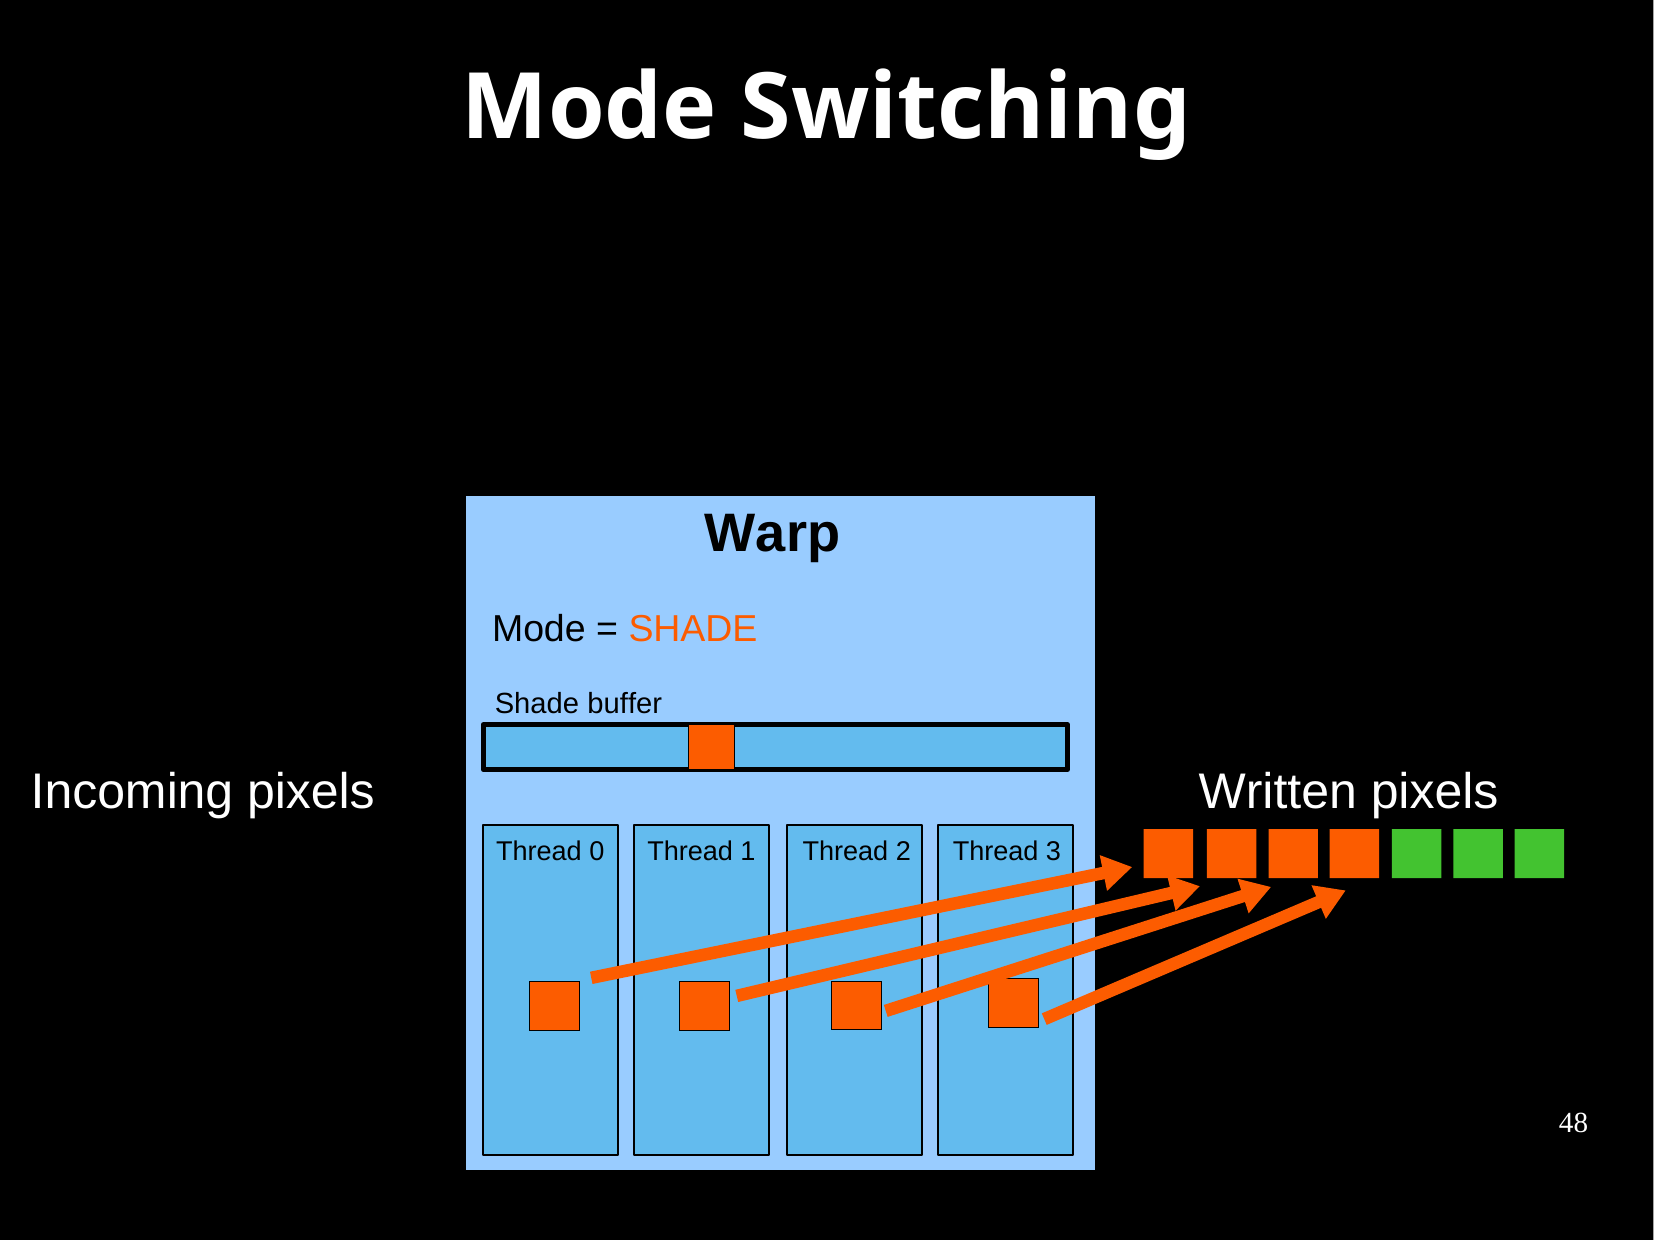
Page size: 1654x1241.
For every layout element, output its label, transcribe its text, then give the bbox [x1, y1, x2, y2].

text_box Thread 1 [632, 828, 776, 874]
title Mode Switching [0, 0, 1654, 207]
text_box Written pixels [1183, 756, 1574, 865]
text_box [1268, 865, 1318, 879]
text_box Thread 3 [938, 828, 1082, 874]
text_box Warp [690, 495, 991, 571]
text_box [1329, 865, 1380, 879]
text_box [1391, 865, 1442, 879]
text_box [1143, 829, 1194, 879]
text_box [1453, 865, 1503, 879]
text_box Shade buffer [480, 679, 766, 737]
text_box Thread 2 [787, 828, 932, 874]
text_box Mode = SHADE [477, 600, 808, 657]
text_box [465, 495, 1096, 1171]
text_box [1206, 865, 1257, 879]
text_box Thread 0 [481, 828, 625, 874]
text_box [1514, 865, 1565, 879]
text_box Incoming pixels [15, 756, 406, 865]
